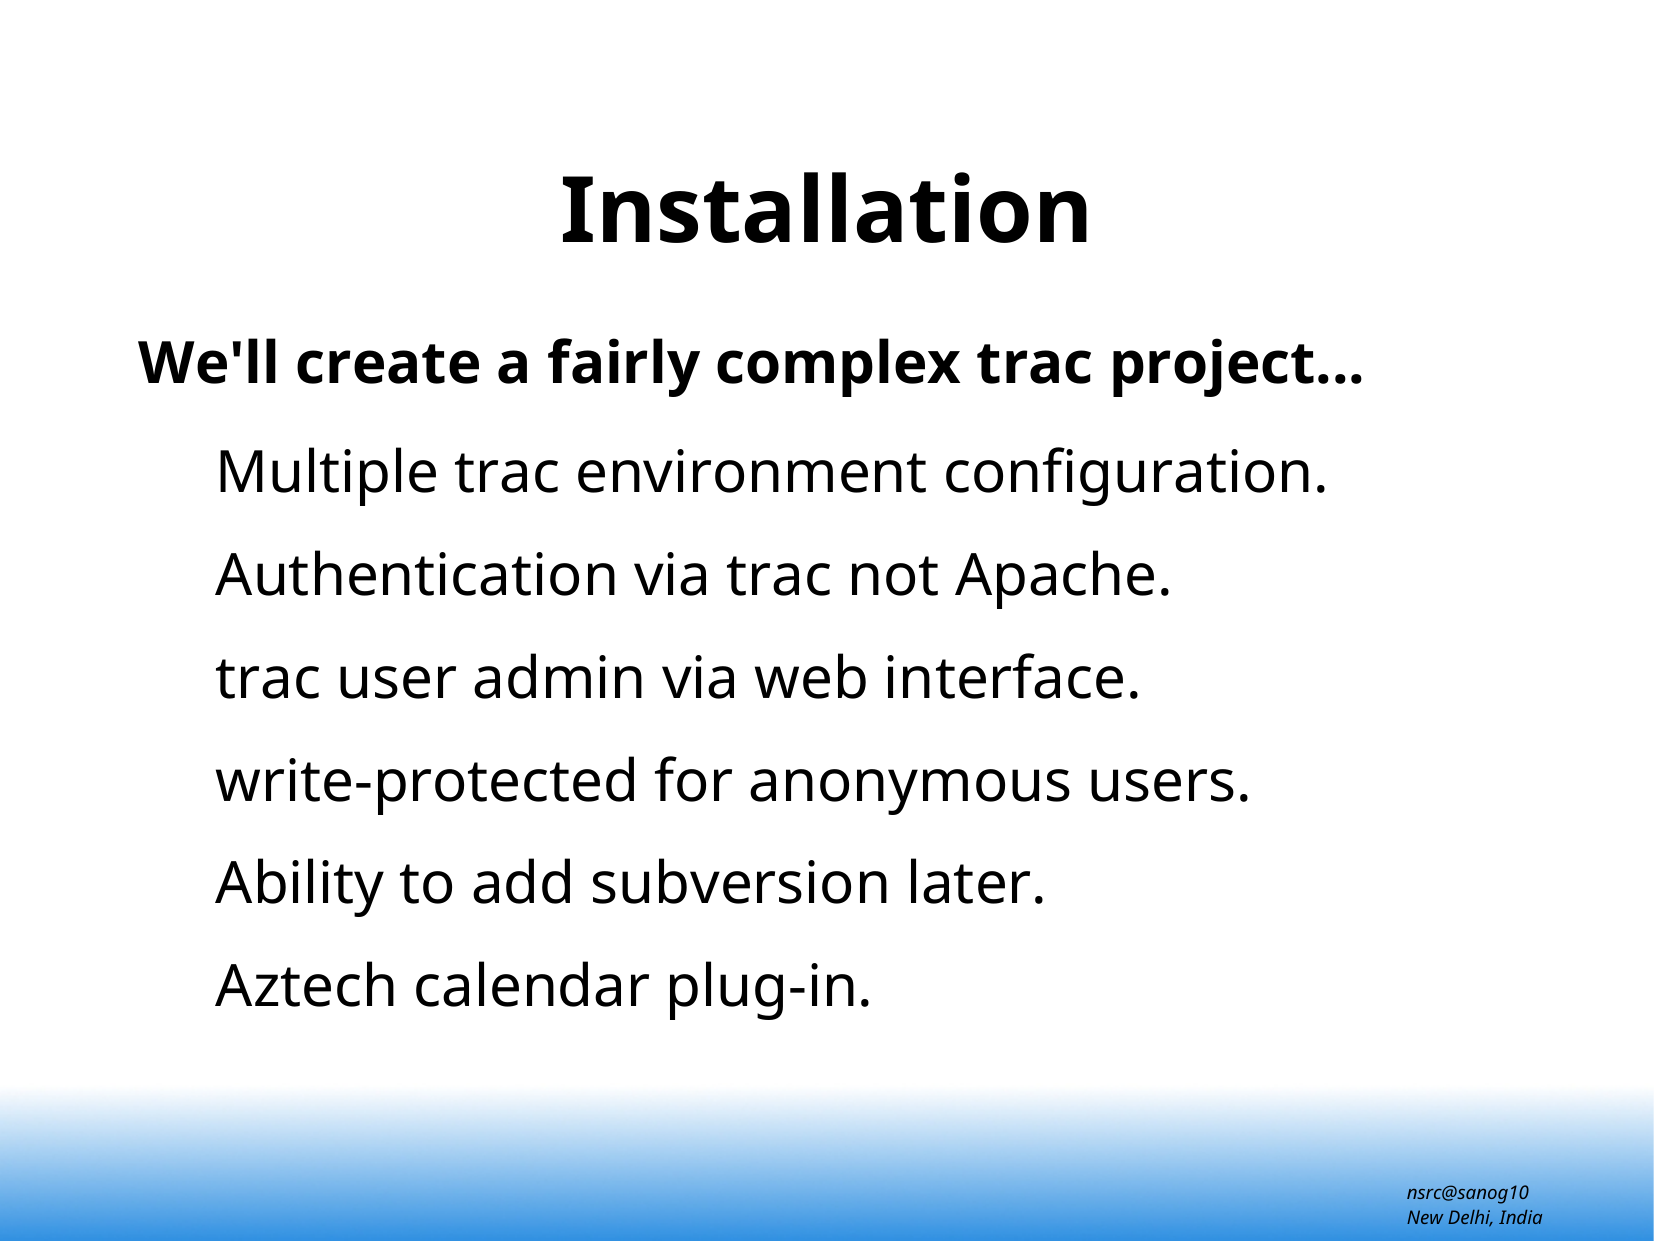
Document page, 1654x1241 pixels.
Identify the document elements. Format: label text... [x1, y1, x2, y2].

list We'll create a fairly complex trac project... Multiple trac environment configuration. Authentication via trac not Apache. trac user admin via web interface. write-protected for anonymous users. Ability to add subversion later. Aztech calendar plug-in. [121, 321, 1559, 1111]
picture [0, 1083, 1654, 1241]
title Installation [121, 102, 1534, 311]
